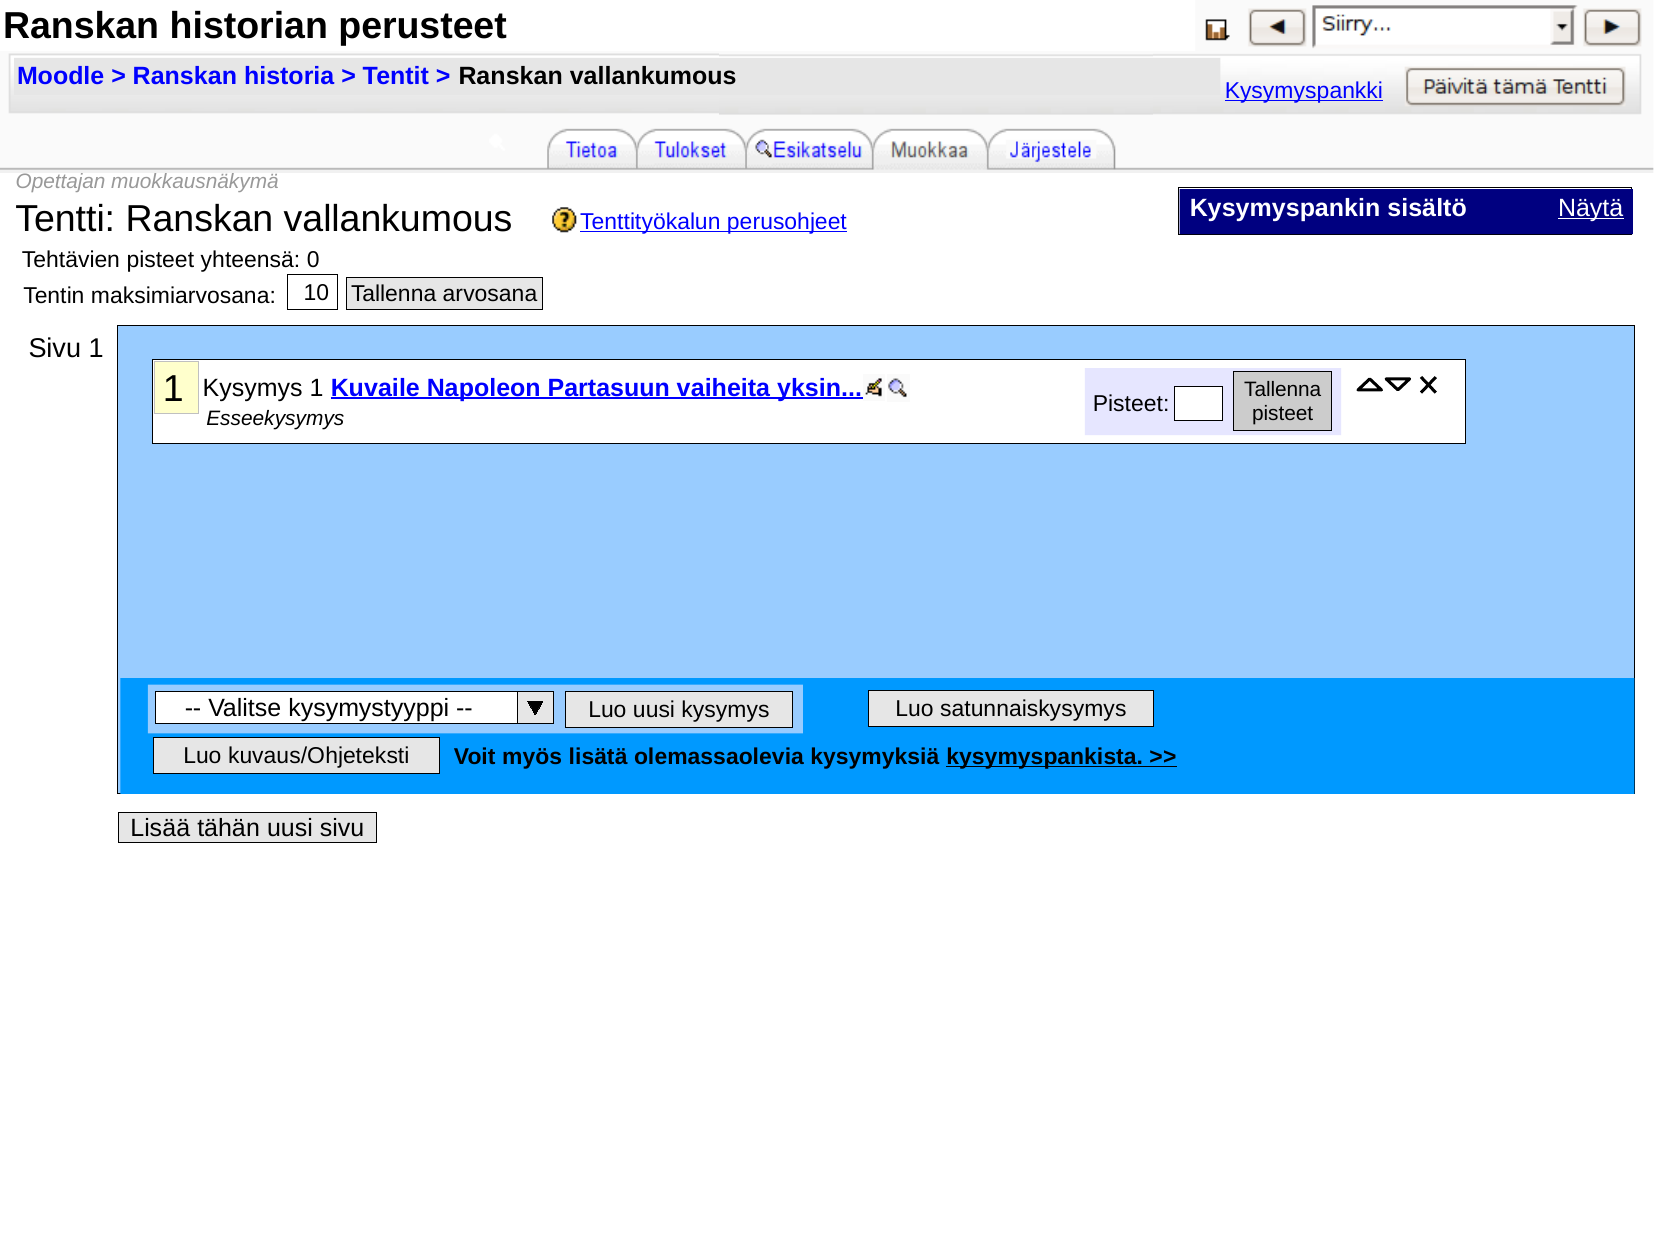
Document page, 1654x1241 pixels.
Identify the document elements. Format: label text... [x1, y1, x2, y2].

picture [551, 206, 578, 234]
text_box Tallenna arvosana [346, 277, 543, 310]
text_box Moodle > Ranskan historia > Tentit > Ranskan vallankumous [14, 57, 1221, 95]
text_box Pisteet: [1089, 386, 1198, 422]
text_box Lisää tähän uusi sivu [118, 812, 377, 843]
text_box Tehtävien pisteet yhteensä: 0 [18, 242, 323, 277]
text_box Voit myös lisätä olemassaolevia kysymyksiä kysymyspankista. >> [450, 739, 1176, 774]
text_box Tallenna pisteet [1233, 371, 1332, 431]
text_box [117, 325, 1635, 794]
picture [0, 0, 1654, 173]
text_box 10 [287, 274, 338, 310]
text_box 1 [159, 363, 187, 415]
text_box Kysymyspankin sisältö Näytä [1179, 189, 1633, 235]
text_box Luo satunnaiskysymys [868, 690, 1154, 727]
text_box Luo uusi kysymys [565, 691, 793, 728]
text_box Tentin maksimiarvosana: [20, 278, 280, 313]
text_box Tenttityökalun perusohjeet [577, 204, 851, 239]
text_box -- Valitse kysymystyyppi -- [155, 691, 517, 724]
text_box 1 [159, 415, 187, 421]
text_box Ranskan historian perusteet [0, 0, 1196, 52]
text_box Esseekysymys [203, 407, 348, 435]
text_box Kysymys 1 Kuvaile Napoleon Partasuun vaiheita yksin... [199, 368, 873, 407]
text_box Luo kuvaus/Ohjeteksti [153, 737, 440, 774]
text_box [1178, 187, 1632, 235]
text_box Tentti: Ranskan vallankumous [12, 193, 516, 245]
text_box Kysymyspankki [1221, 73, 1386, 108]
picture [887, 374, 910, 402]
text_box Opettajan muokkausnäkymä [12, 173, 282, 198]
picture [863, 374, 885, 401]
text_box Sivu 1 [25, 328, 107, 369]
